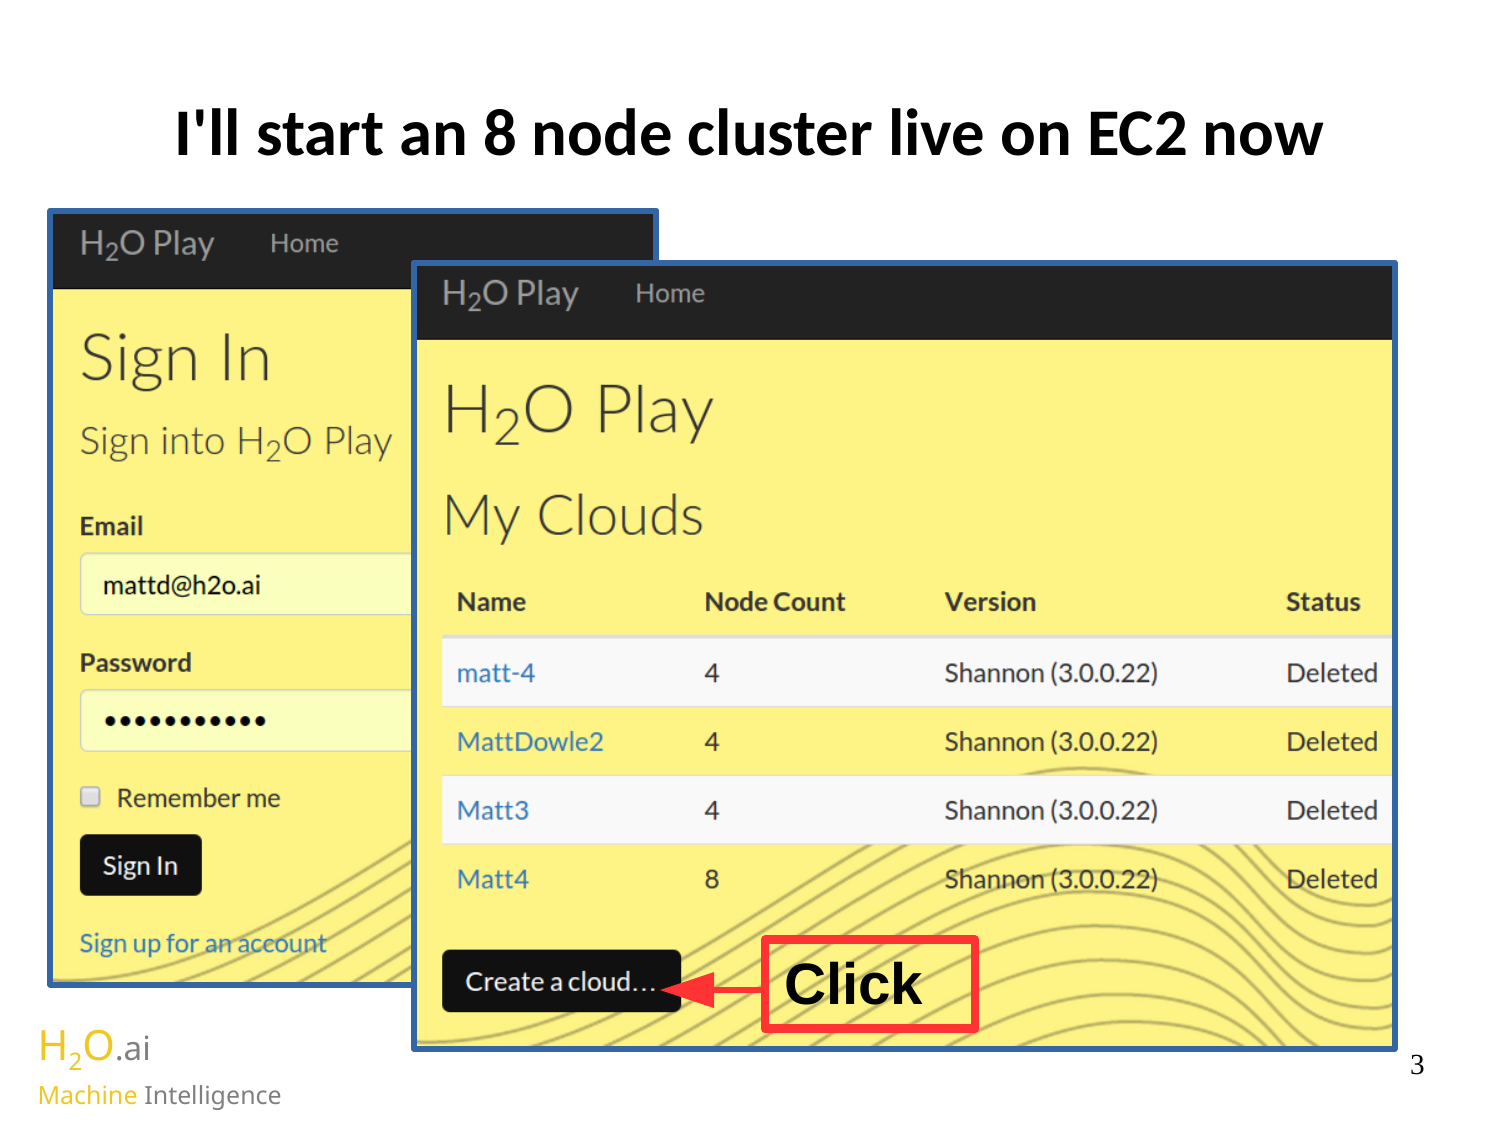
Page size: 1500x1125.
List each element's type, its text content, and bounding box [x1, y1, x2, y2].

picture [416, 265, 1392, 1046]
text_box Click [765, 939, 976, 1029]
picture [53, 213, 654, 982]
title I'll start an 8 node cluster live on EC2 now [0, 15, 1500, 263]
